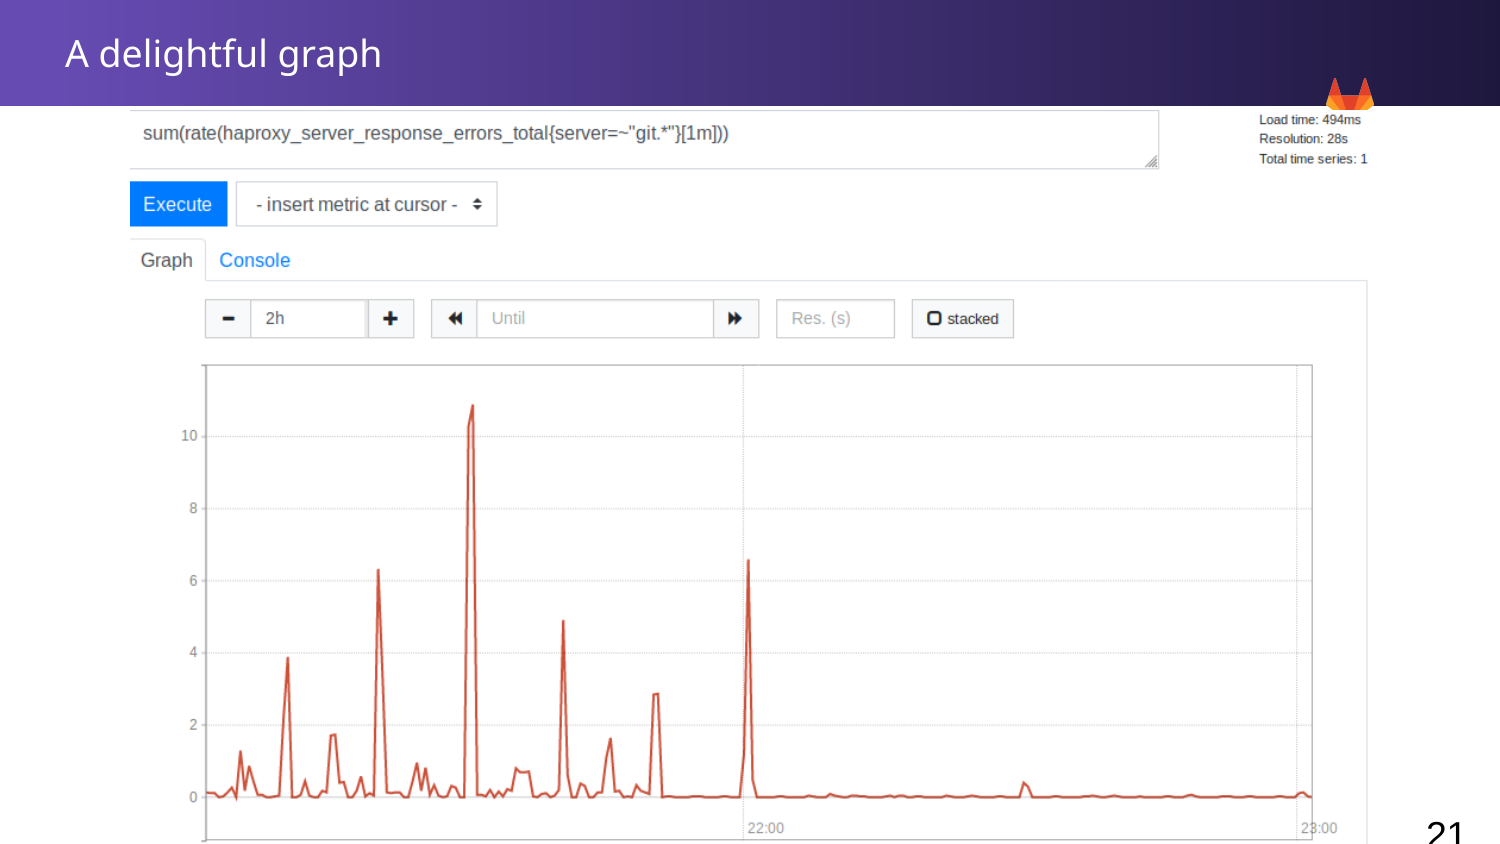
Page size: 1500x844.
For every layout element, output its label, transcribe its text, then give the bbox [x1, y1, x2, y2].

title A delightful graph [50, 27, 1298, 77]
picture [130, 78, 1374, 844]
